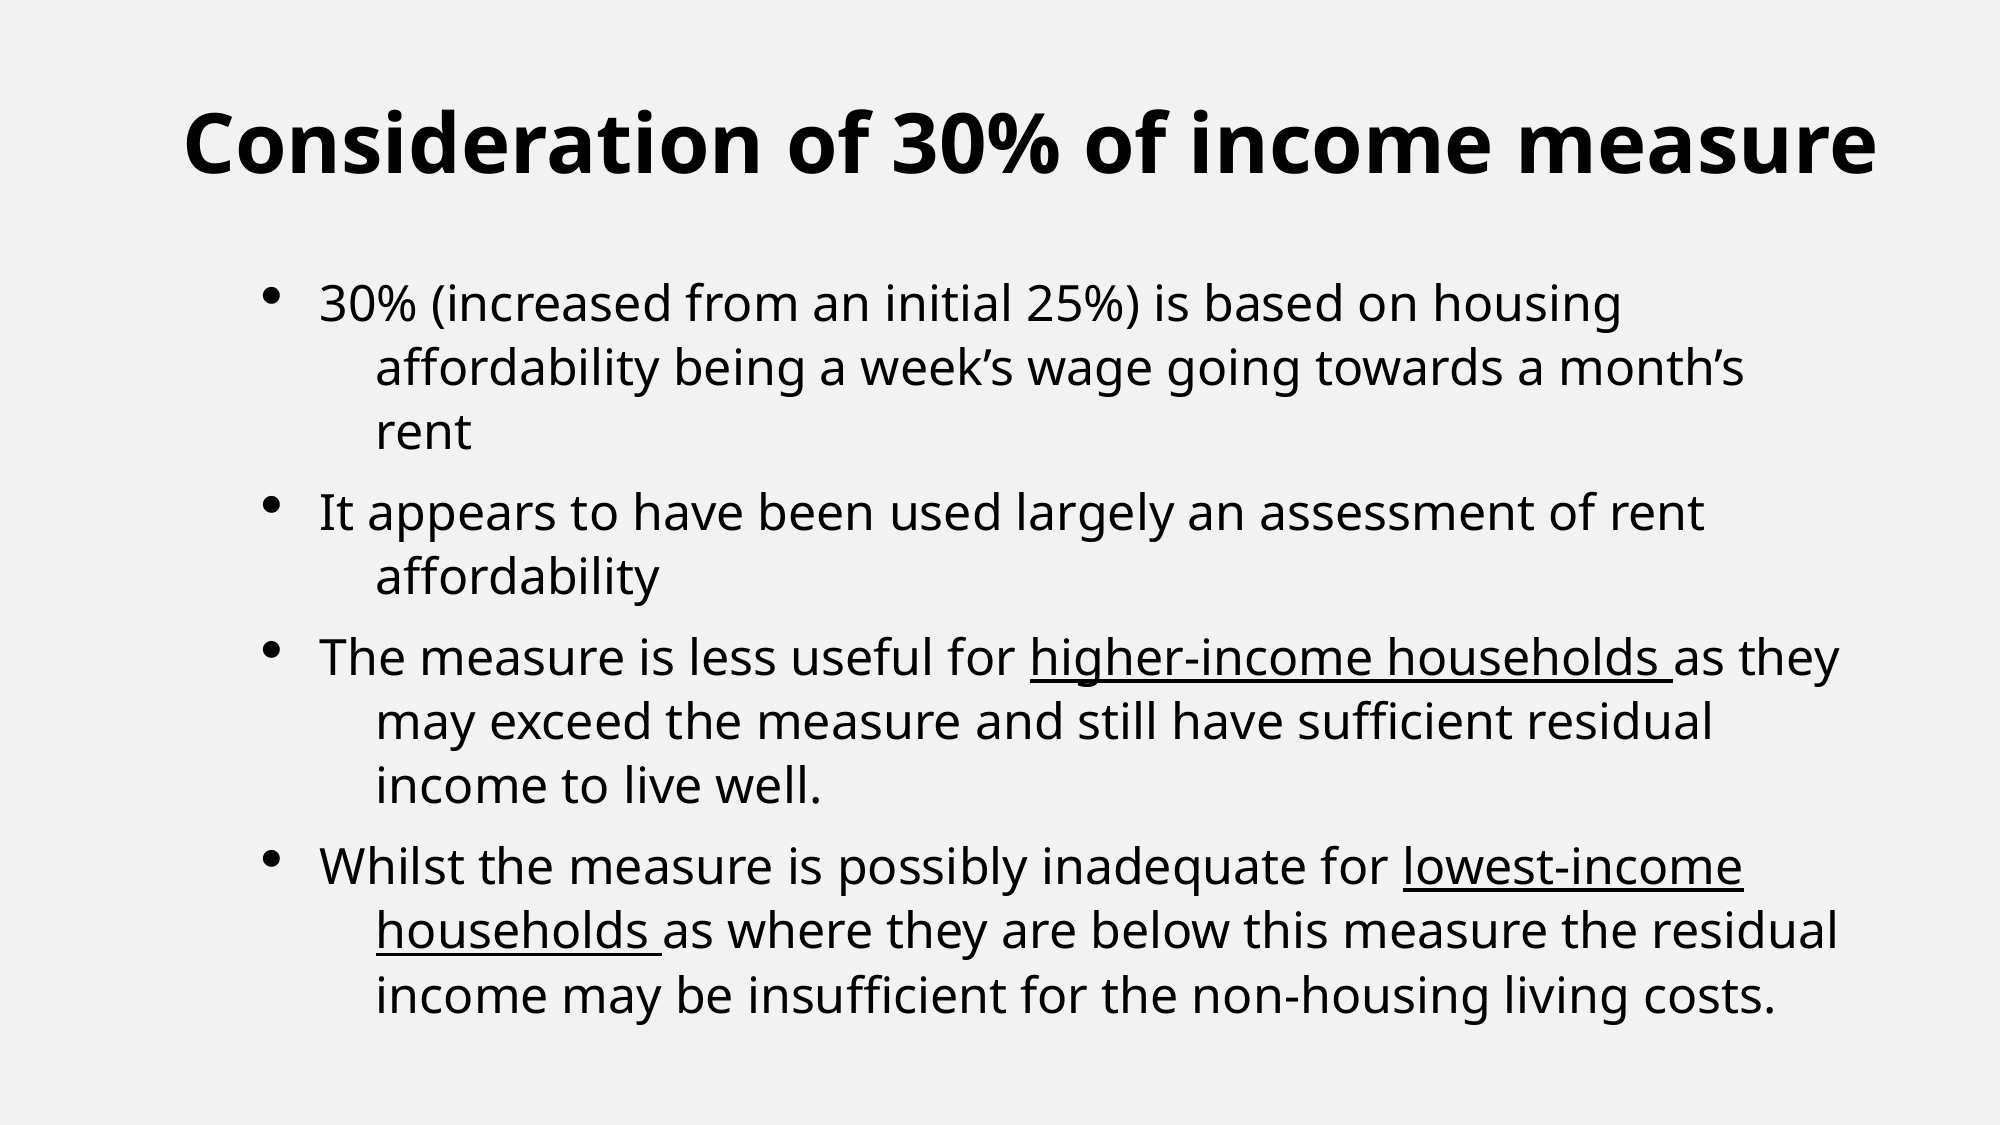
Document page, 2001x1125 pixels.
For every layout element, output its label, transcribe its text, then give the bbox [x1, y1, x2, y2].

title Consideration of 30% of income measure [167, 37, 1964, 256]
list 30% (increased from an initial 25%) is based on housing affordability being a week’s wage going towards a month’s rent It appears to have been used largely an assessment of rent affordability The measure is less useful for higher-income households as they may exceed the measure and still have sufficient residual income to live well. Whilst the measure is possibly inadequate for lowest-income households as where they are below this measure the residual income may be insufficient for the non-housing living costs. [98, 259, 1863, 1066]
